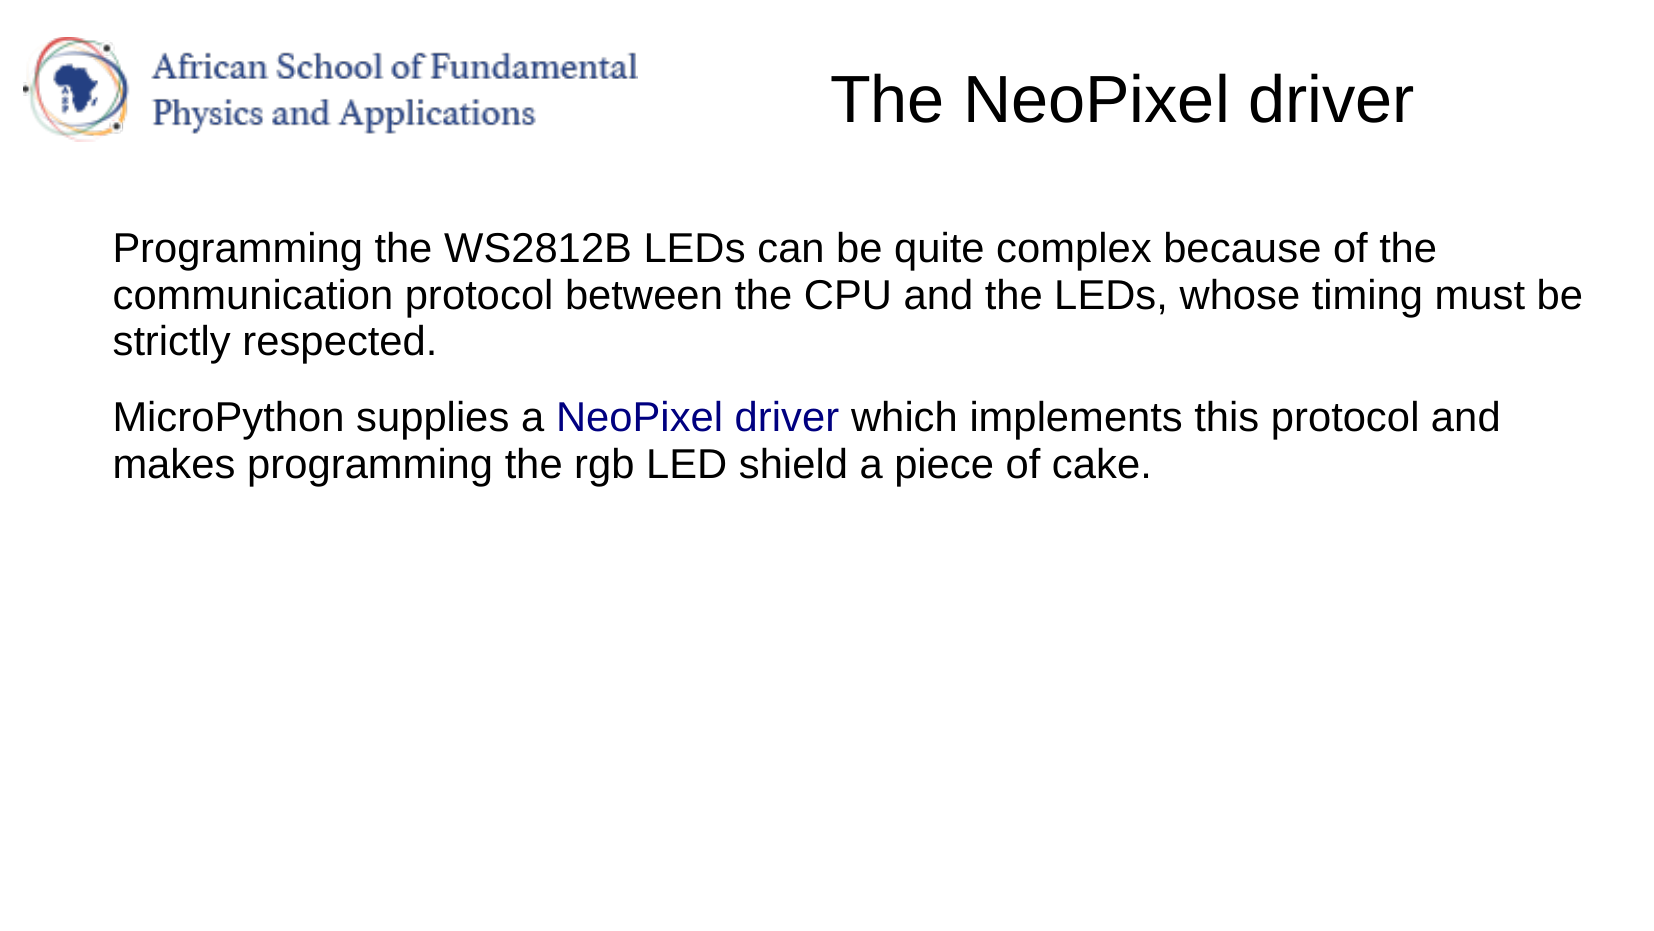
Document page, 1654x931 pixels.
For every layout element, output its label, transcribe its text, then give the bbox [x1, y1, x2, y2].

list Programming the WS2812B LEDs can be quite complex because of the communication protocol between the CPU and the LEDs, whose timing must be strictly respected. MicroPython supplies a NeoPixel driver which implements this protocol and makes programming the rgb LED shield a piece of cake. [112, 225, 1601, 765]
picture [23, 37, 635, 142]
title The NeoPixel driver [635, 21, 1610, 177]
